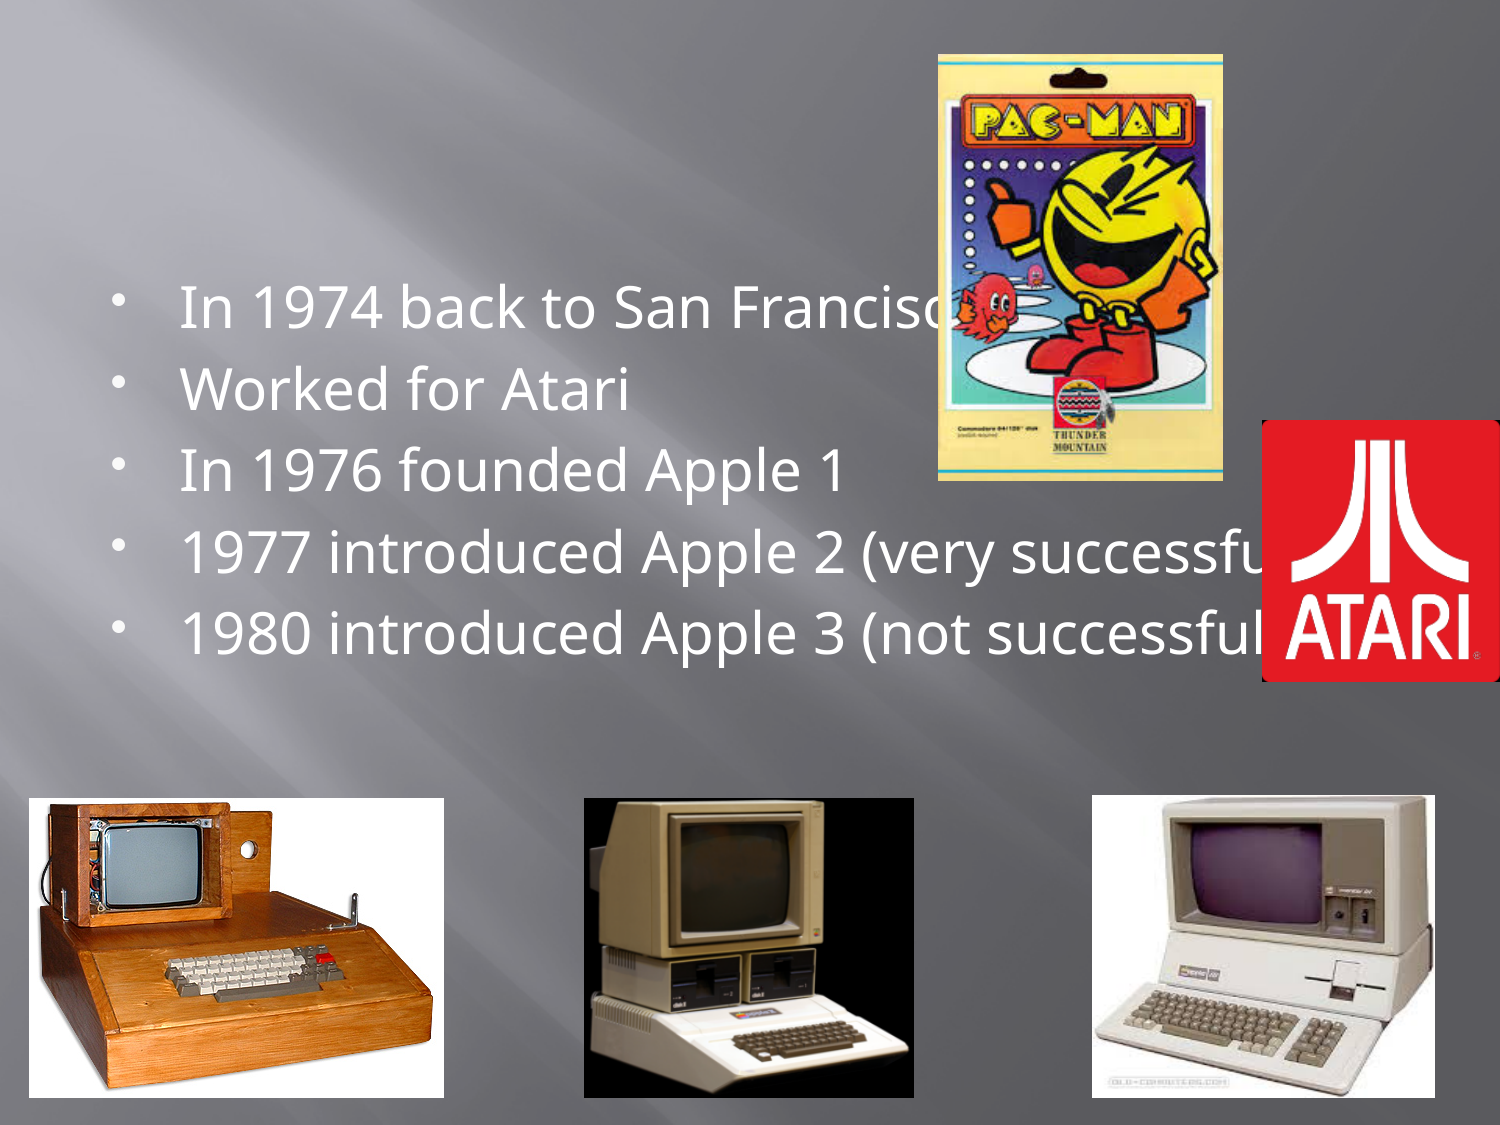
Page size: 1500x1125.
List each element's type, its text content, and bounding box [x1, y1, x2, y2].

picture [0, 0, 1500, 1125]
list In 1974 back to San Francisco Worked for Atari In 1976 founded Apple 1 1977 introduced Apple 2 (very successful) 1980 introduced Apple 3 (not successful) [75, 262, 1425, 1035]
